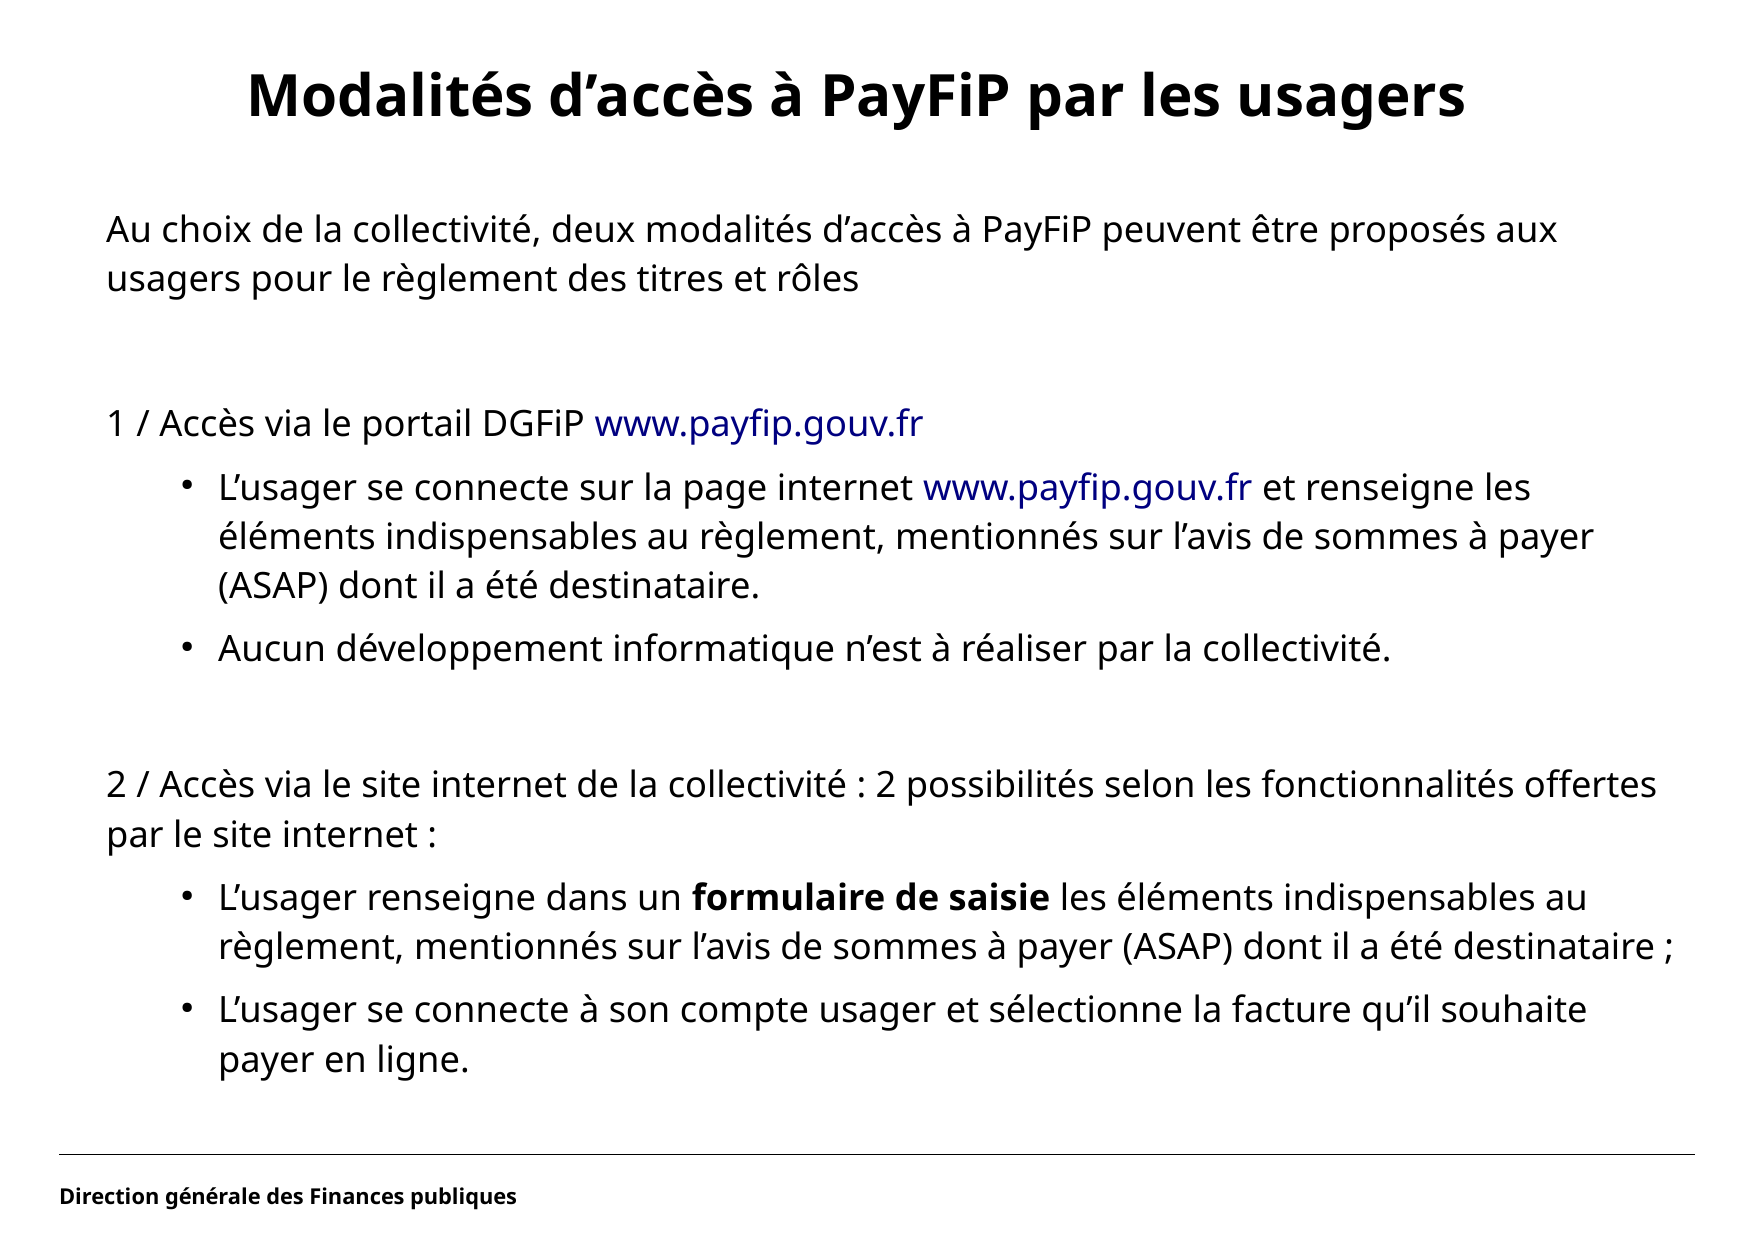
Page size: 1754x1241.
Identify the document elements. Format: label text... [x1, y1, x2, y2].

list Au choix de la collectivité, deux modalités d’accès à PayFiP peuvent être proposés aux usagers pour le règlement des titres et rôles 1 / Accès via le portail DGFiP www.payfip.gouv.fr L’usager se connecte sur la page internet www.payfip.gouv.fr et renseigne les éléments indispensables au règlement, mentionnés sur l’avis de sommes à payer (ASAP) dont il a été destinataire. Aucun développement informatique n’est à réaliser par la collectivité. 2 / Accès via le site internet de la collectivité : 2 possibilités selon les fonctionnalités offertes par le site internet : L’usager renseigne dans un formulaire de saisie les éléments indispensables au règlement, mentionnés sur l’avis de sommes à payer (ASAP) dont il a été destinataire ; L’usager se connecte à son compte usager et sélectionne la facture qu’il souhaite payer en ligne. [50, 154, 1678, 1089]
list Modalités d’accès à PayFiP par les usagers [50, 54, 1678, 154]
